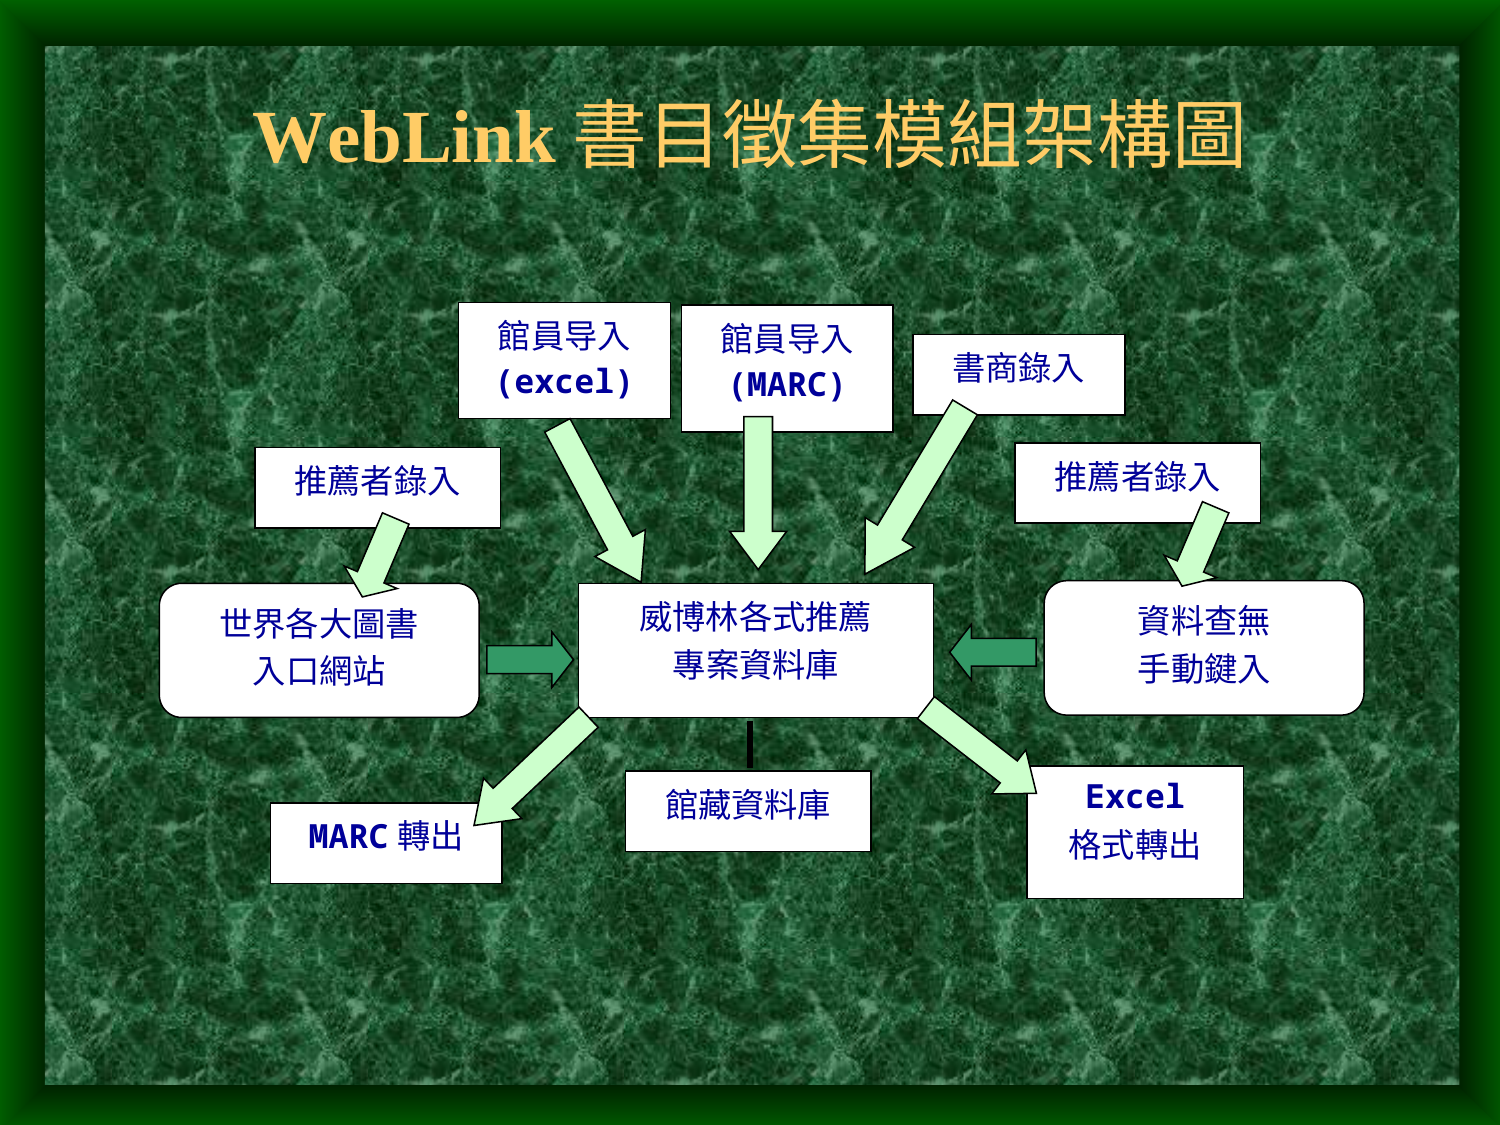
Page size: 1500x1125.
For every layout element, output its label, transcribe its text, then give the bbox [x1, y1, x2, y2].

text_box [544, 418, 646, 583]
text_box [486, 631, 574, 688]
title WebLink書目徵集模組架構圖 [112, 76, 1388, 183]
text_box [729, 416, 787, 570]
text_box 推薦者錄入 [254, 447, 501, 529]
text_box 館藏資料庫 [625, 771, 871, 852]
text_box 世界各大圖書 入口網站 [159, 583, 480, 718]
text_box [344, 512, 410, 597]
text_box 資料查無 手動鍵入 [1044, 580, 1365, 716]
text_box 書商錄入 [912, 334, 1126, 415]
text_box [949, 624, 1037, 681]
text_box [474, 707, 599, 826]
text_box Excel 格式轉出 [1026, 765, 1244, 899]
picture [44, 46, 1460, 1085]
text_box [1164, 501, 1229, 587]
text_box 館員导入 (excel) [458, 302, 671, 419]
text_box [917, 696, 1037, 794]
text_box [864, 399, 978, 575]
text_box 推薦者錄入 [1014, 442, 1261, 524]
text_box 館員导入 (MARC) [681, 304, 894, 433]
text_box 威博林各式推薦 專案資料庫 [578, 583, 934, 718]
text_box MARC轉出 [270, 802, 503, 884]
